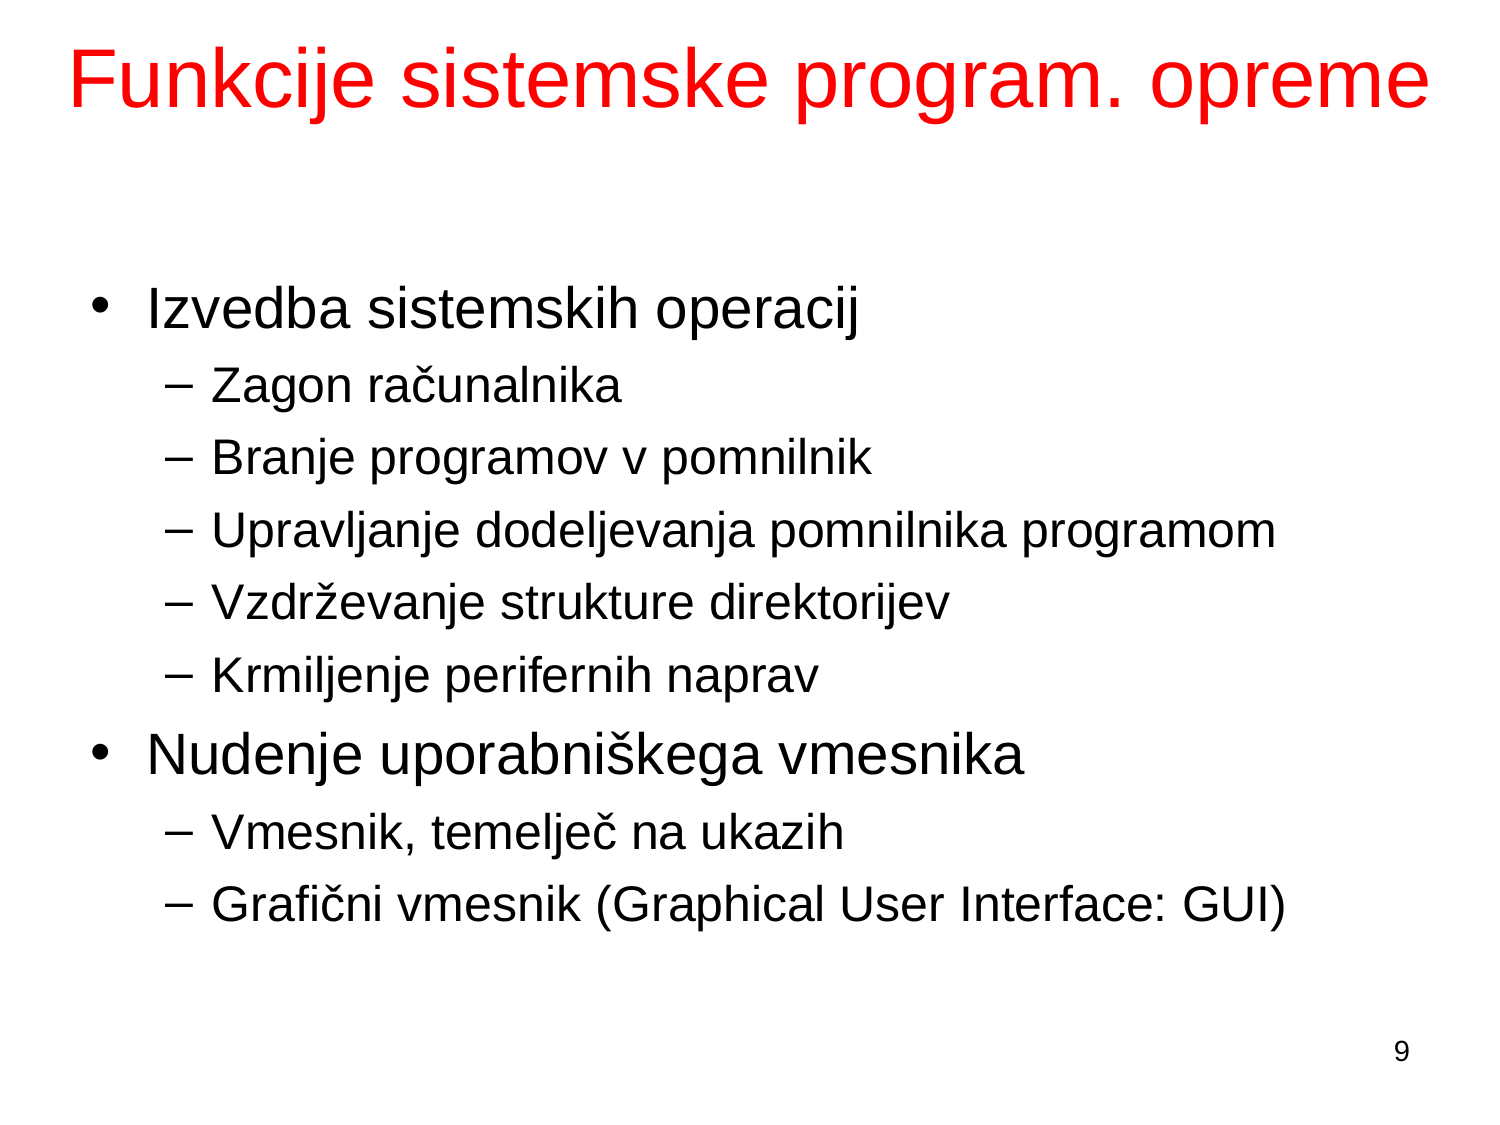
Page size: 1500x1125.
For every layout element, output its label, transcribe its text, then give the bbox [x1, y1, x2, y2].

list Izvedba sistemskih operacij Zagon računalnika Branje programov v pomnilnik Upravljanje dodeljevanja pomnilnika programom Vzdrževanje strukture direktorijev Krmiljenje perifernih naprav Nudenje uporabniškega vmesnika Vmesnik, temelječ na ukazih Grafični vmesnik (Graphical User Interface: GUI) [75, 262, 1426, 1006]
text_box <number> [1074, 1024, 1426, 1103]
title Funkcije sistemske program. opreme [0, 0, 1500, 149]
